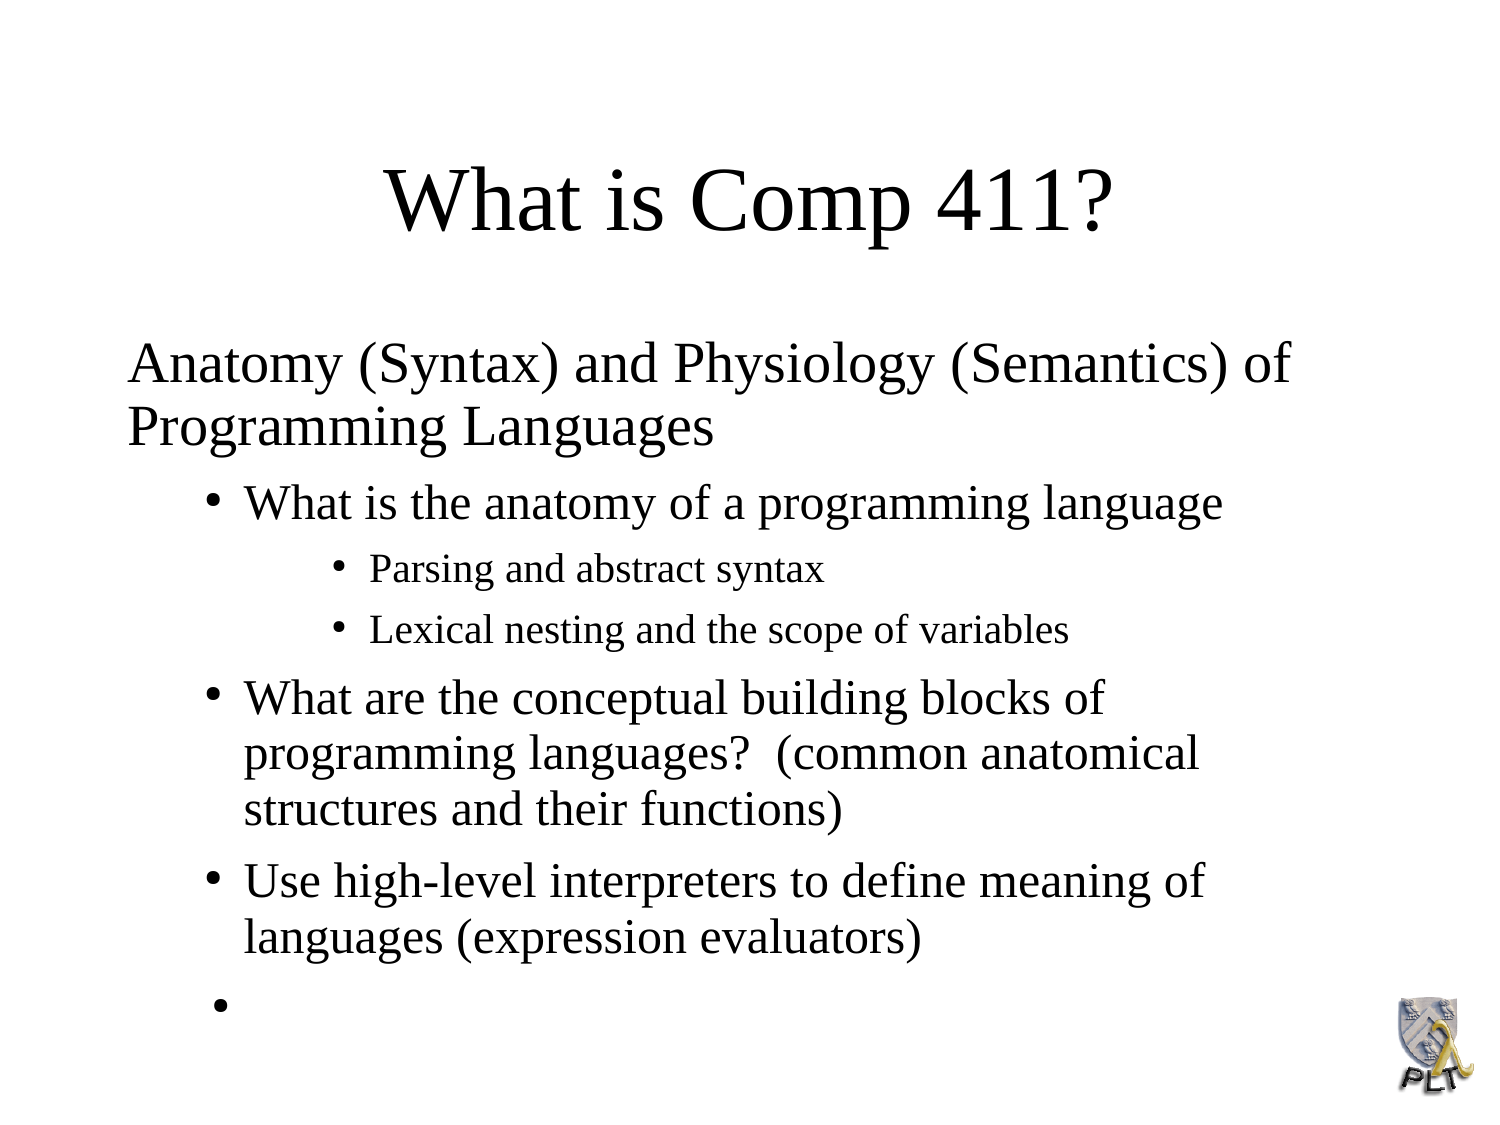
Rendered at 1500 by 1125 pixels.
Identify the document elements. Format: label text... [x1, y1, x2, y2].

list Anatomy (Syntax) and Physiology (Semantics) of Programming Languages What is the anatomy of a programming language Parsing and abstract syntax Lexical nesting and the scope of variables What are the conceptual building blocks of programming languages? (common anatomical structures and their functions)‏ Use high-level interpreters to define meaning of languages (expression evaluators)‏ [112, 324, 1388, 1005]
picture [1387, 987, 1480, 1100]
title What is Comp 411? [112, 99, 1388, 288]
